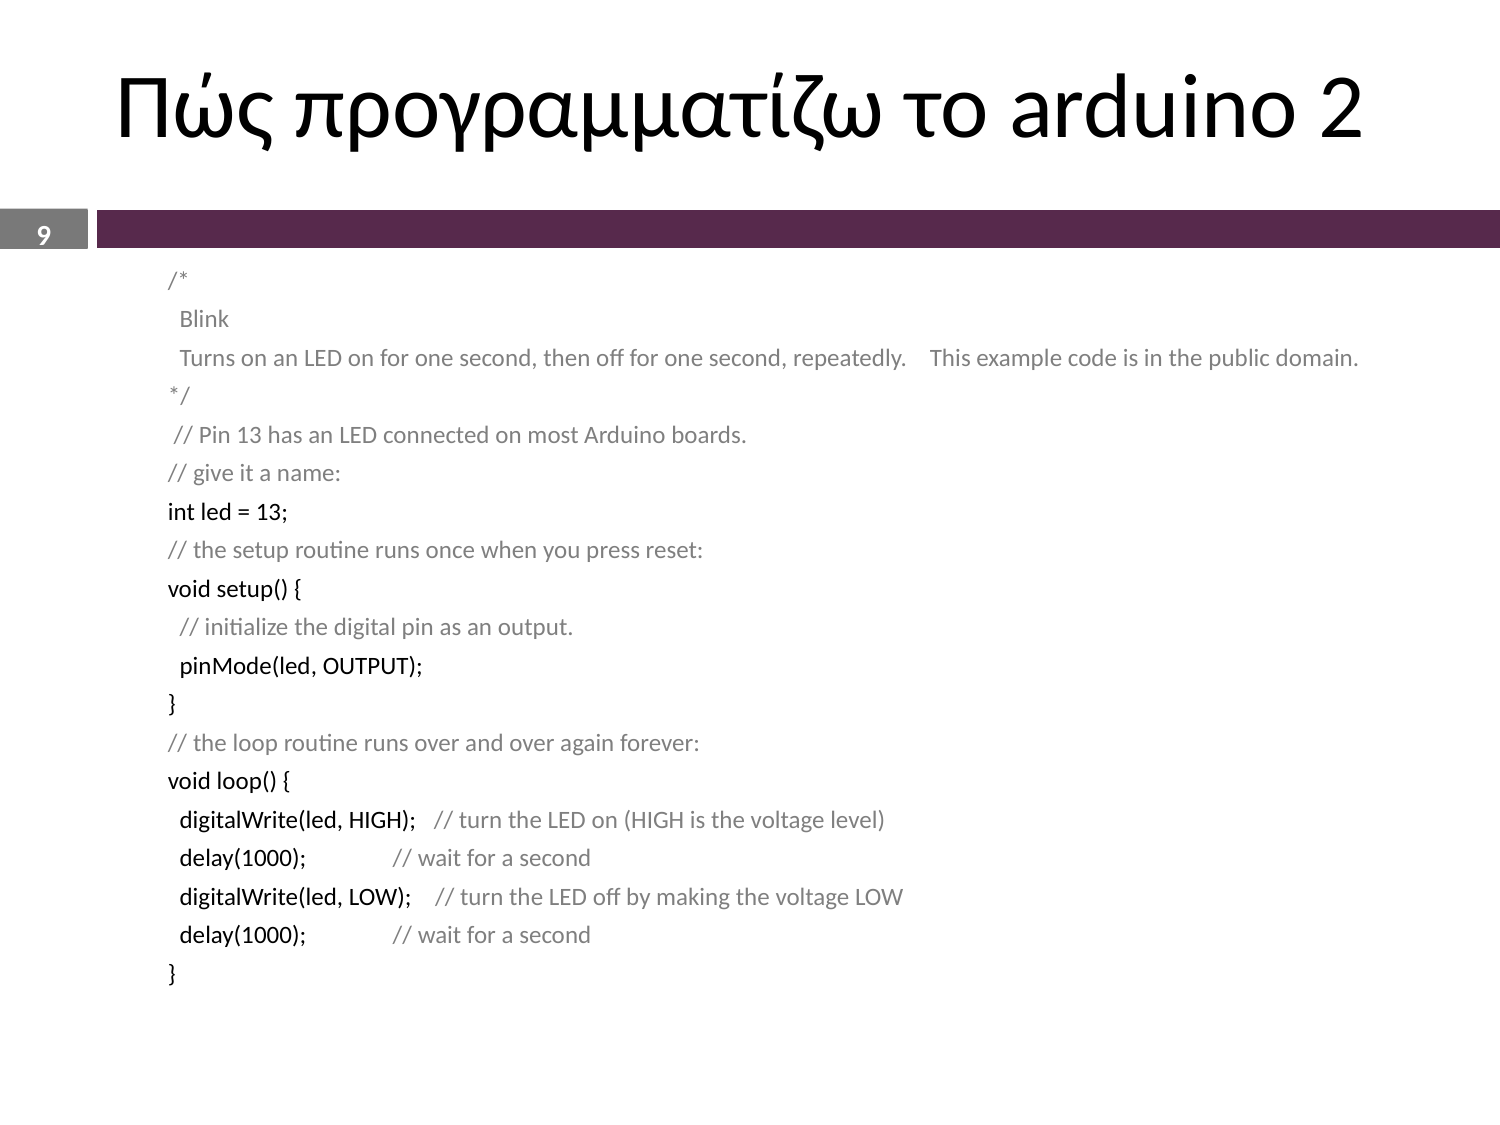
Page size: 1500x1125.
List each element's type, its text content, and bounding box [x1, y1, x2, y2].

text_box [0, 208, 88, 249]
list /* Blink Turns on an LED on for one second, then off for one second, repeatedly. This example code is in the public domain. */ // Pin 13 has an LED connected on most Arduino boards. // give it a name: int led = 13; // the setup routine runs once when you press reset: void setup() { // initialize the digital pin as an output. pinMode(led, OUTPUT); } // the loop routine runs over and over again forever: void loop() { digitalWrite(led, HIGH); // turn the LED on (HIGH is the voltage level) delay(1000); // wait for a second digitalWrite(led, LOW); // turn the LED off by making the voltage LOW delay(1000); // wait for a second } [100, 262, 1438, 1000]
title Πώς προγραμματίζω το arduino 2 [100, 19, 1438, 182]
